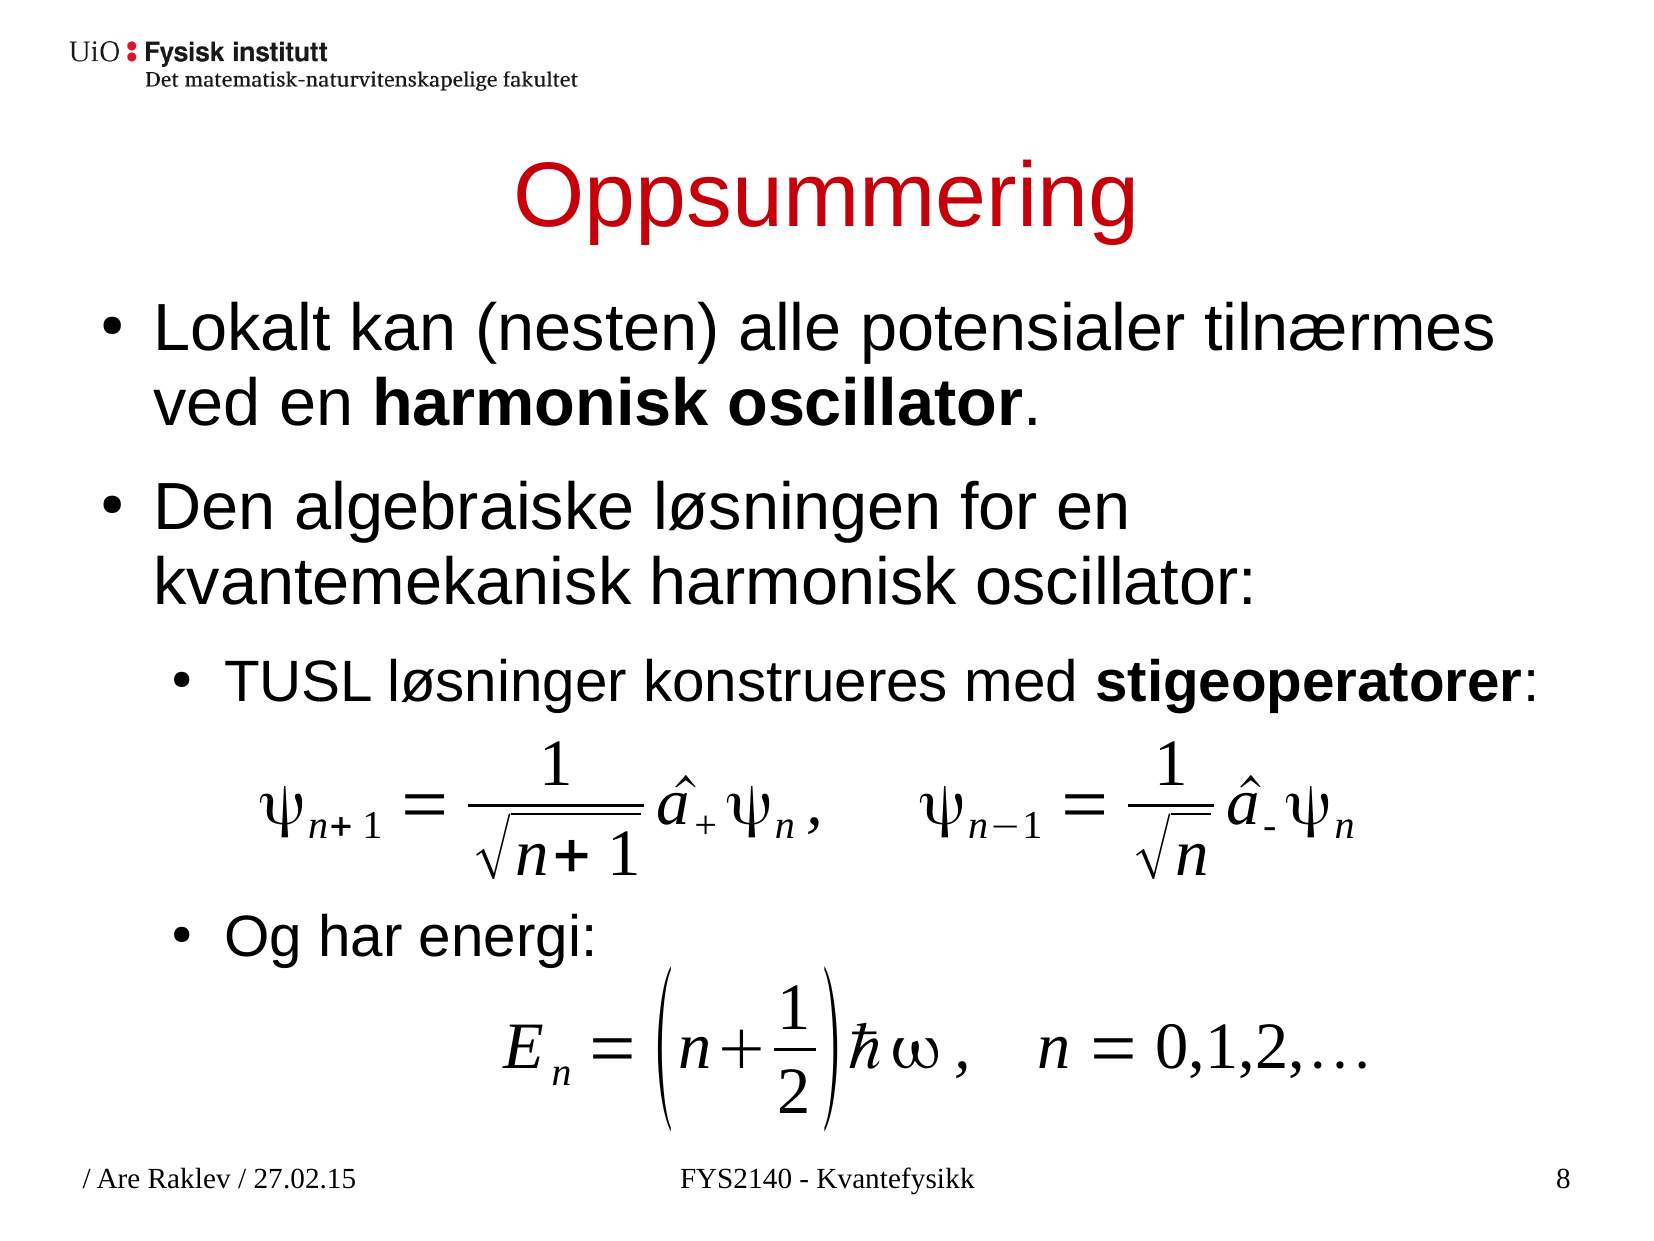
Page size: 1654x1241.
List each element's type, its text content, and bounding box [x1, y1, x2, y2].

picture [68, 37, 581, 93]
title Oppsummering [82, 90, 1571, 290]
chart [493, 962, 1380, 1136]
chart [251, 726, 1362, 890]
list Lokalt kan (nesten) alle potensialer tilnærmes ved en harmonisk oscillator. Den algebraiske løsningen for en kvantemekanisk harmonisk oscillator: TUSL løsninger konstrueres med stigeoperatorer: Og har energi: [82, 290, 1576, 1094]
